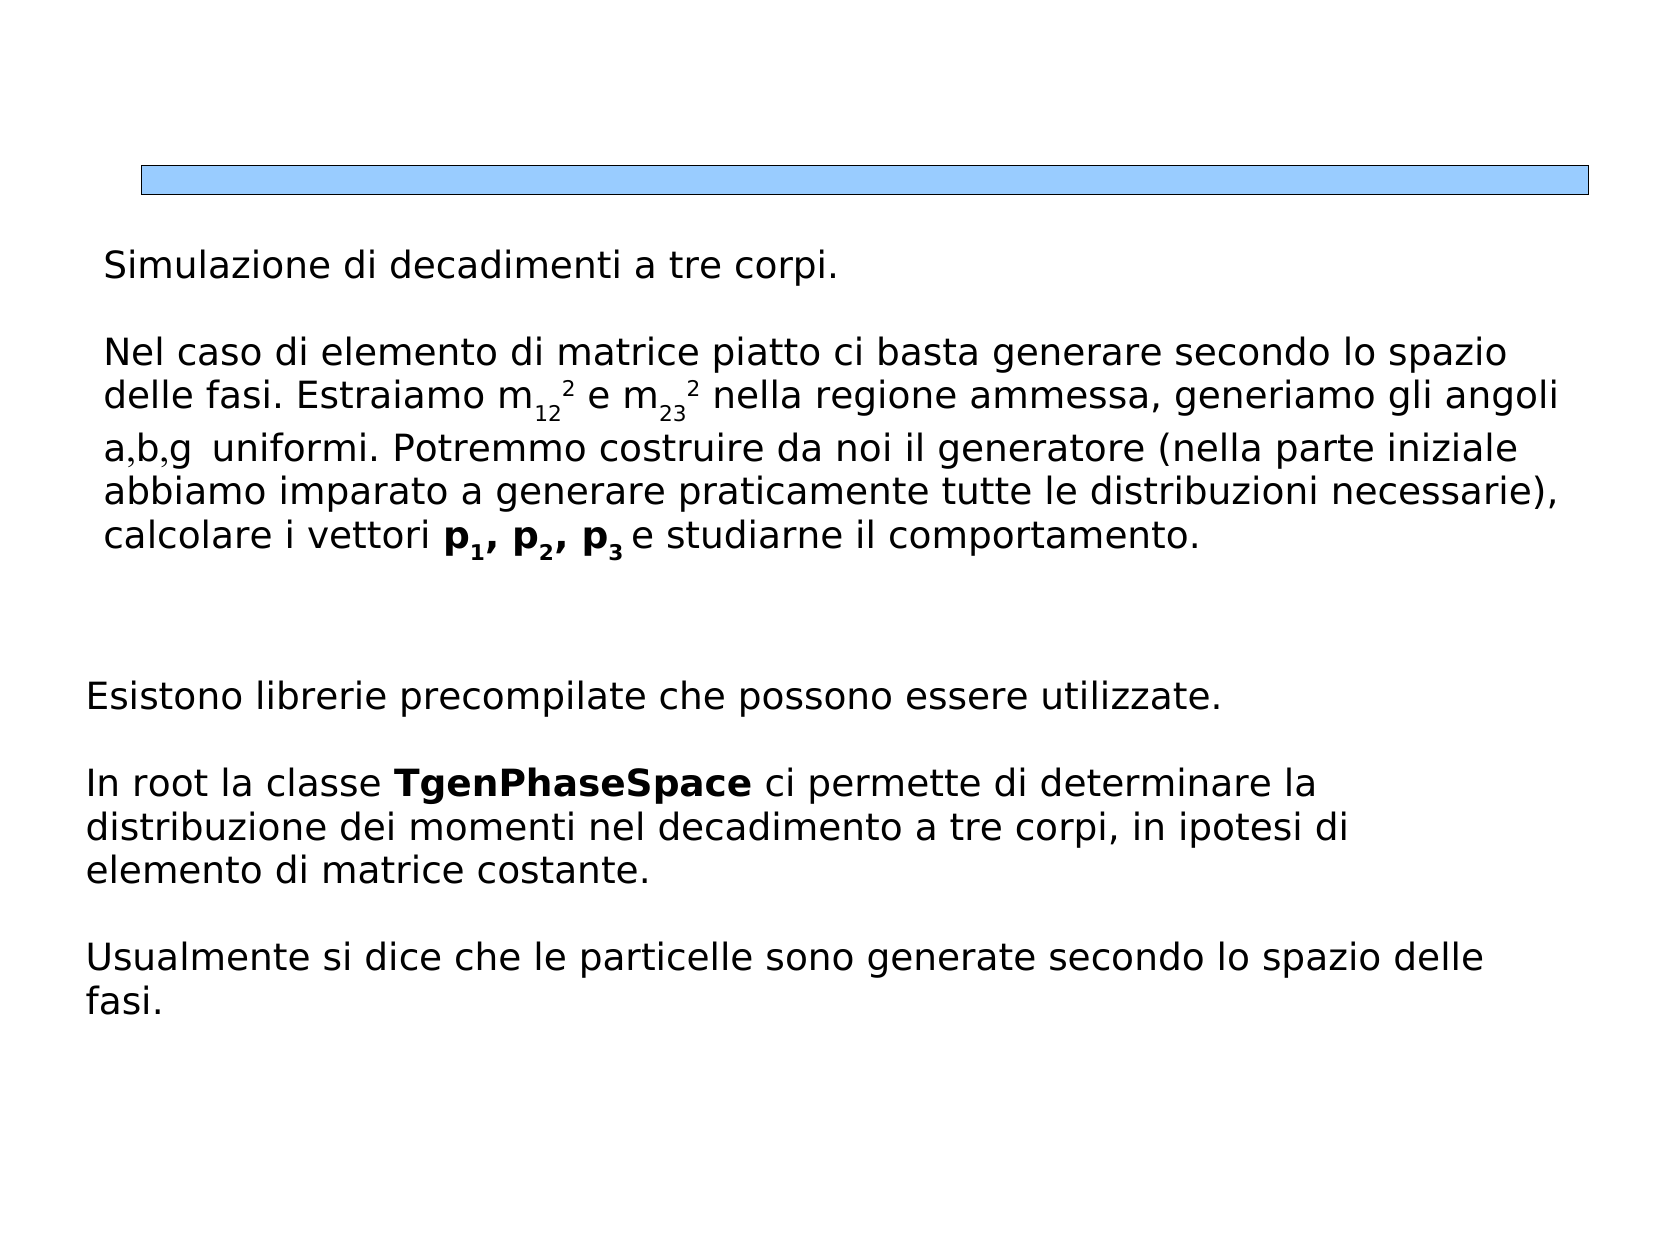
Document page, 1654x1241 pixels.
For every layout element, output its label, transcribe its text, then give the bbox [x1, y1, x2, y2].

text_box Esistono librerie precompilate che possono essere utilizzate. In root la classe TgenPhaseSpace ci permette di determinare la distribuzione dei momenti nel decadimento a tre corpi, in ipotesi di elemento di matrice costante. Usualmente si dice che le particelle sono generate secondo lo spazio delle fasi. [70, 667, 1548, 1031]
text_box Simulazione di decadimenti a tre corpi. Nel caso di elemento di matrice piatto ci basta generare secondo lo spazio delle fasi. Estraiamo m122 e m232 nella regione ammessa, generiamo gli angoli a,b,g uniformi. Potremmo costruire da noi il generatore (nella parte iniziale abbiamo imparato a generare praticamente tutte le distribuzioni necessarie), calcolare i vettori p1, p2, p3 e studiarne il comportamento. [88, 236, 1595, 576]
